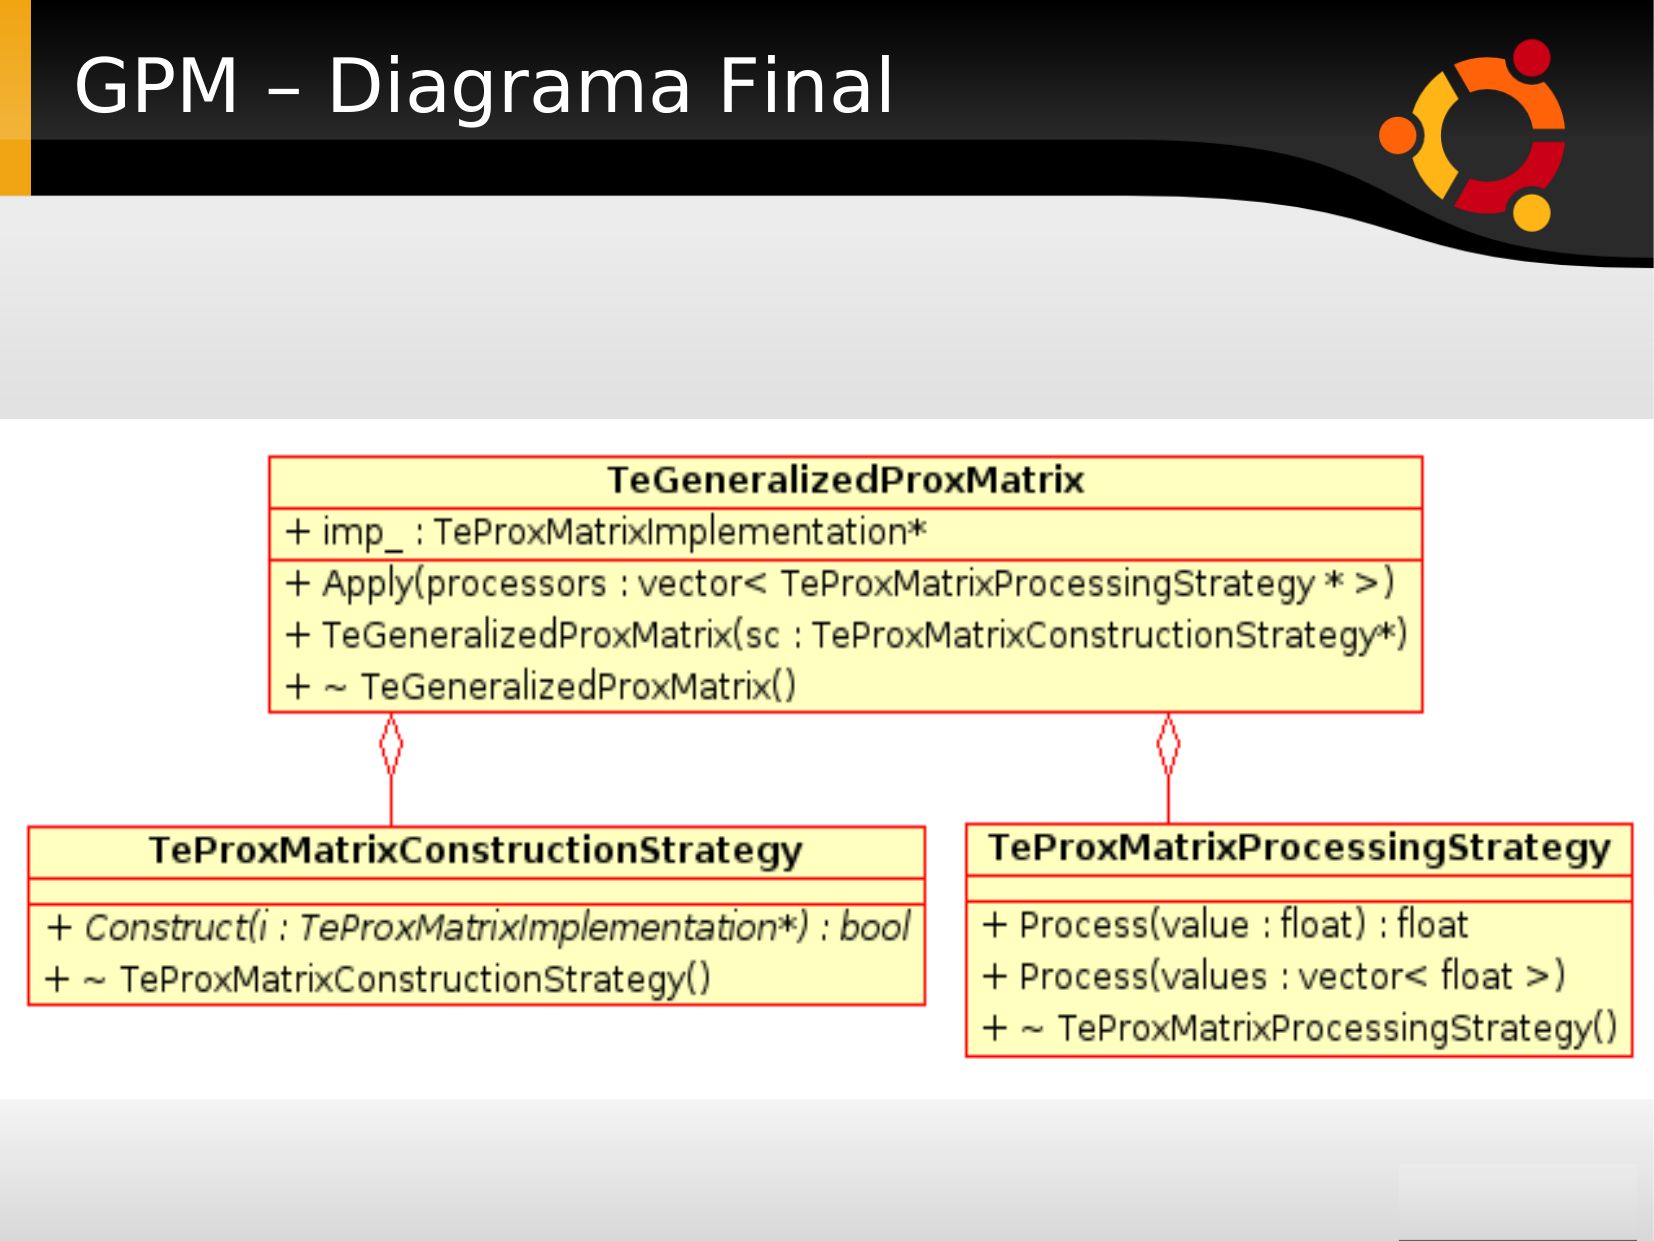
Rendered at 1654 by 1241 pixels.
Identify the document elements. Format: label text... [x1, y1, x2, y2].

text_box GPM – Diagrama Final [59, 35, 1034, 138]
picture [0, 0, 1654, 1241]
